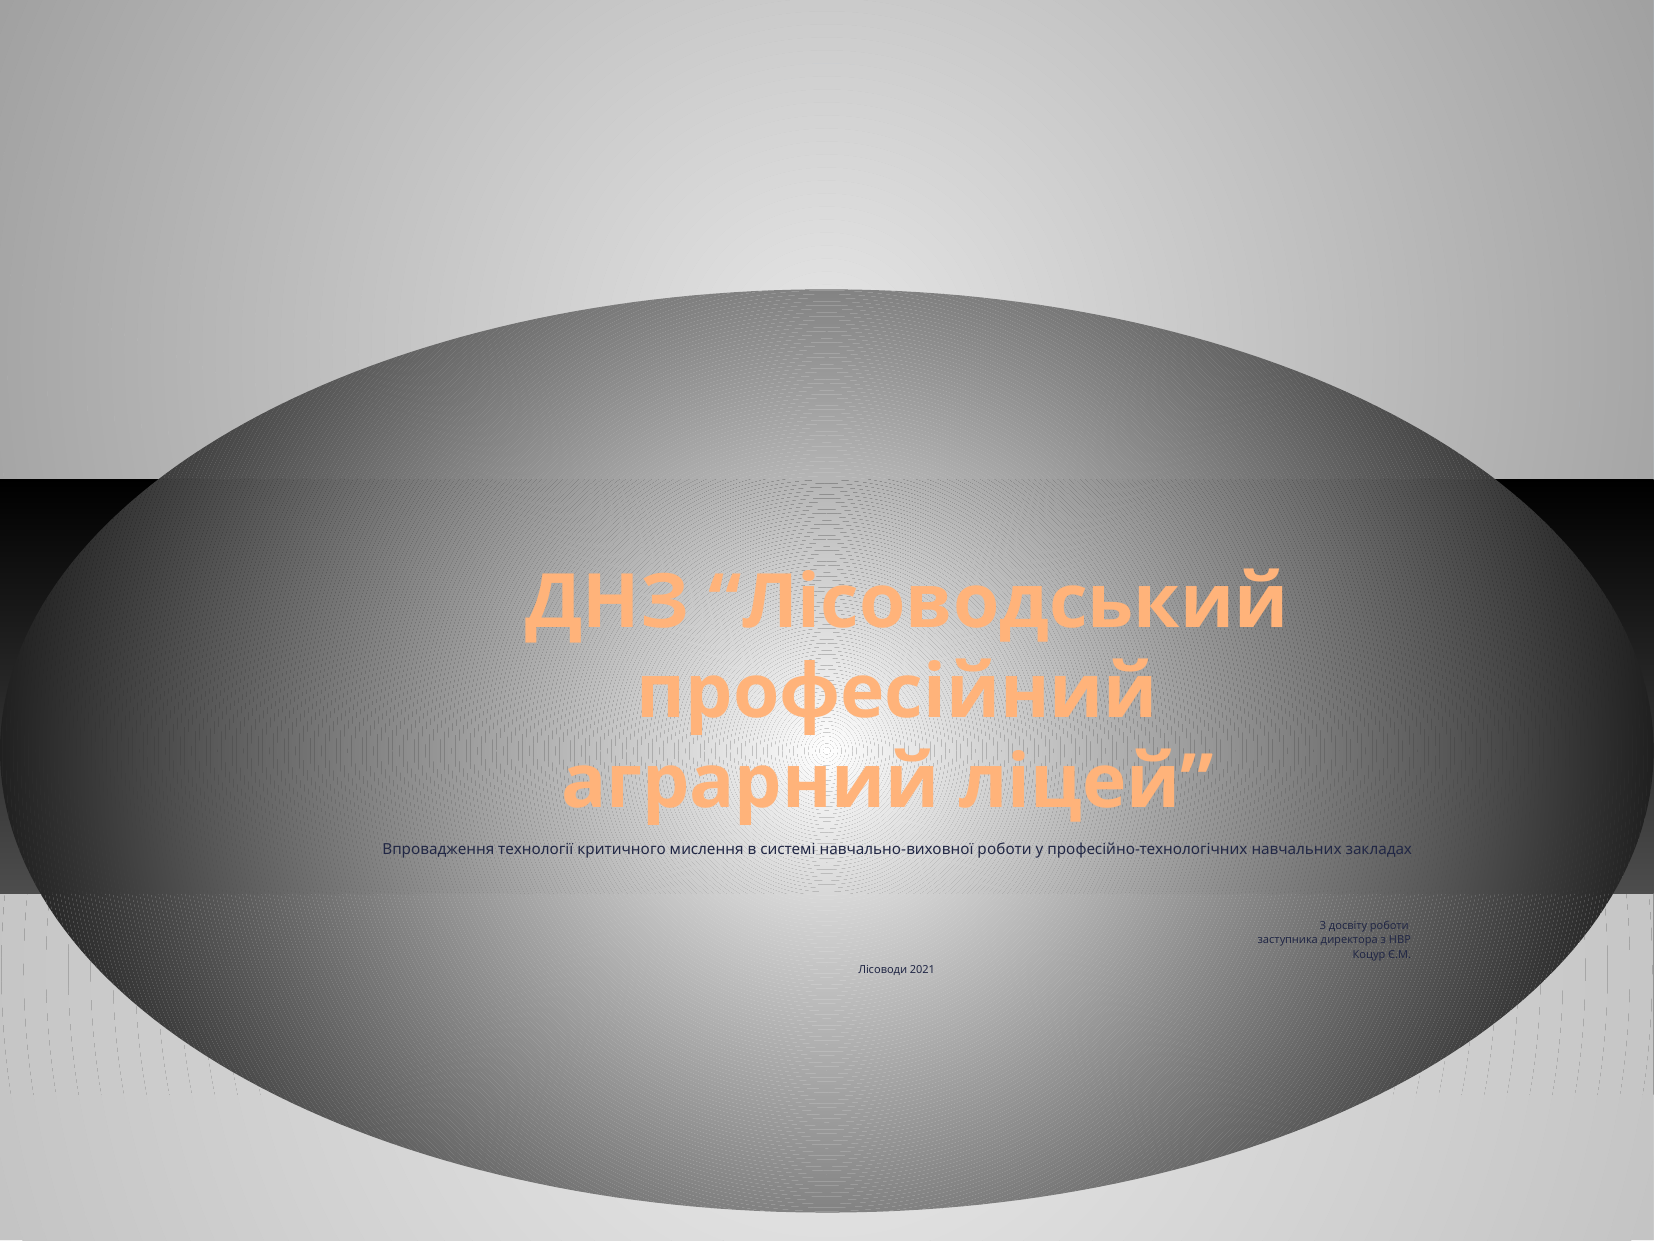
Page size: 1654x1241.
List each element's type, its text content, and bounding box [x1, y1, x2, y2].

title ДНЗ “Лісоводський професійний аграрний ліцей” [23, 88, 1595, 290]
list Впровадження технології критичного мислення в системі навчально-виховної роботи у професійно-технологічних навчальних закладах З досвіту роботи заступника директора з НВР Коцур Є.М. Лісоводи 2021 [153, 454, 1572, 1188]
